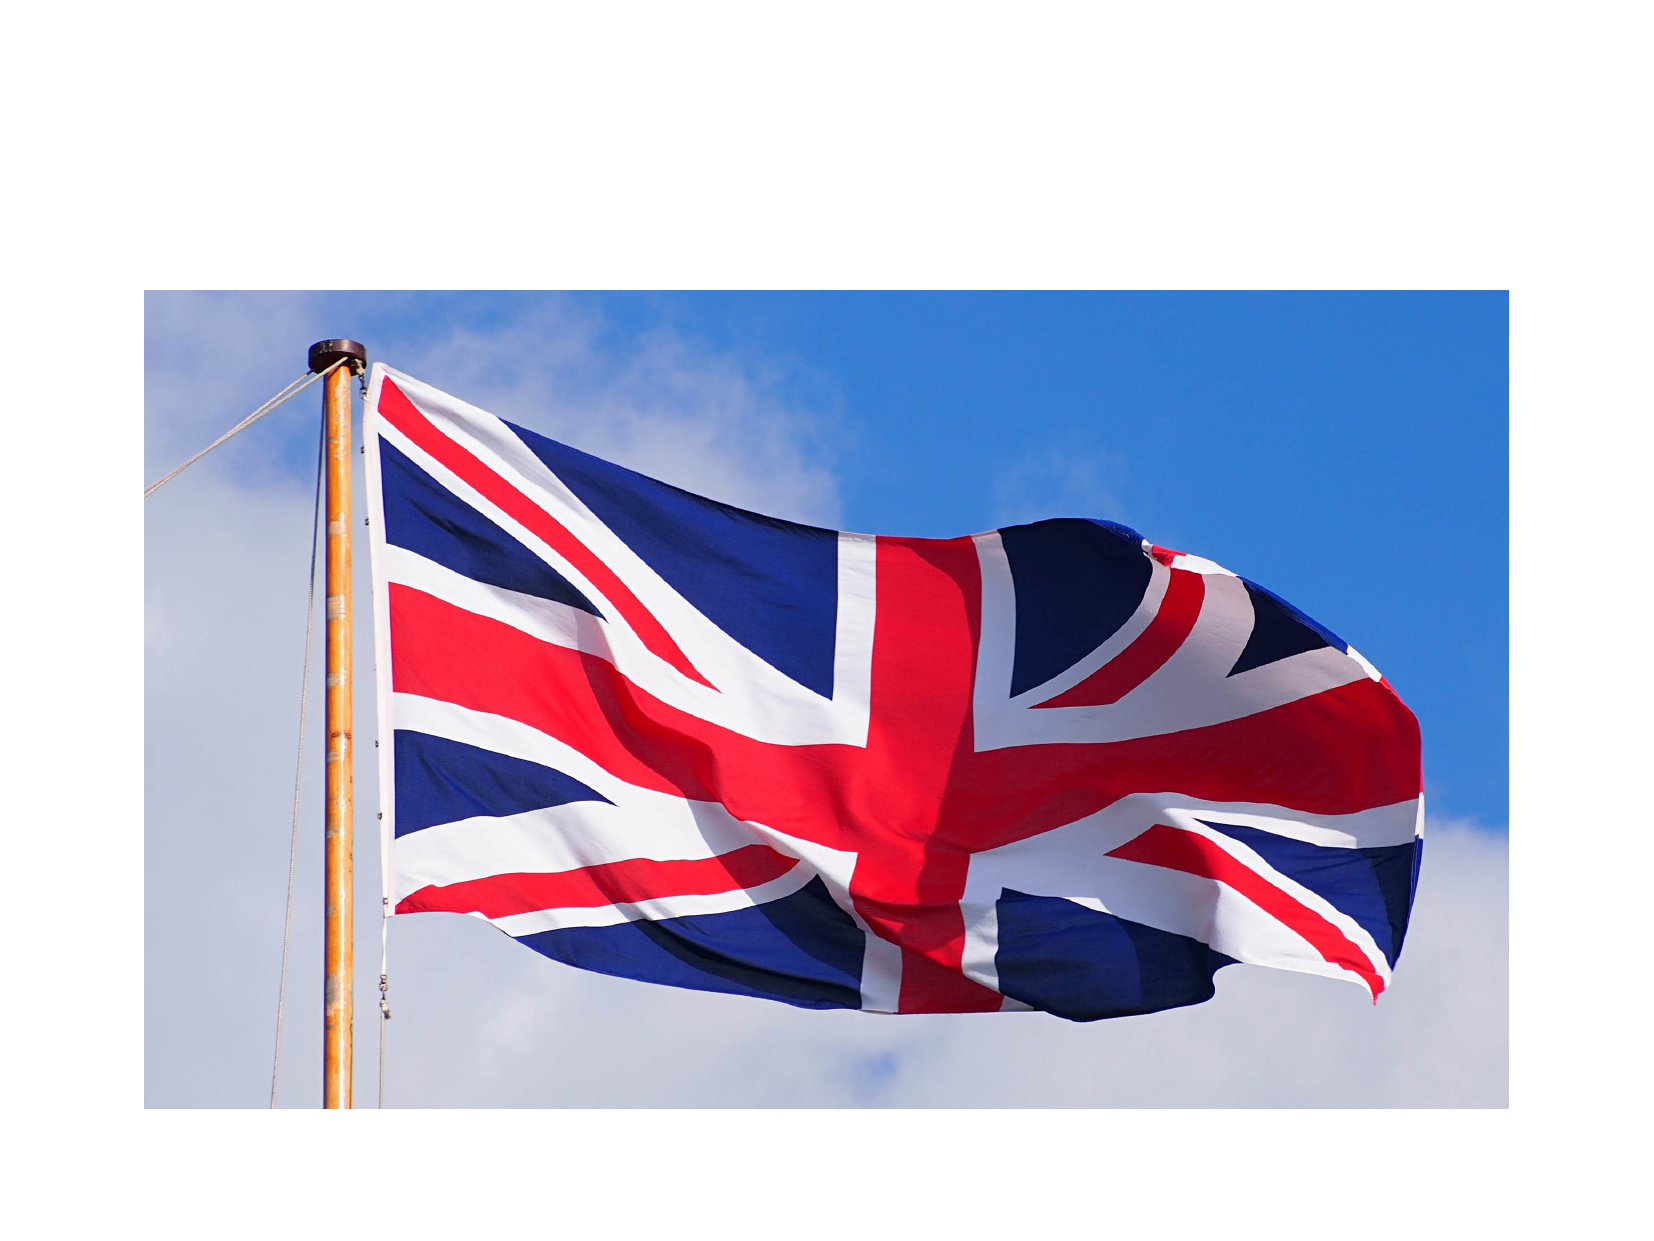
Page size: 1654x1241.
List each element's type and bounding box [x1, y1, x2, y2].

picture [144, 290, 1509, 1109]
